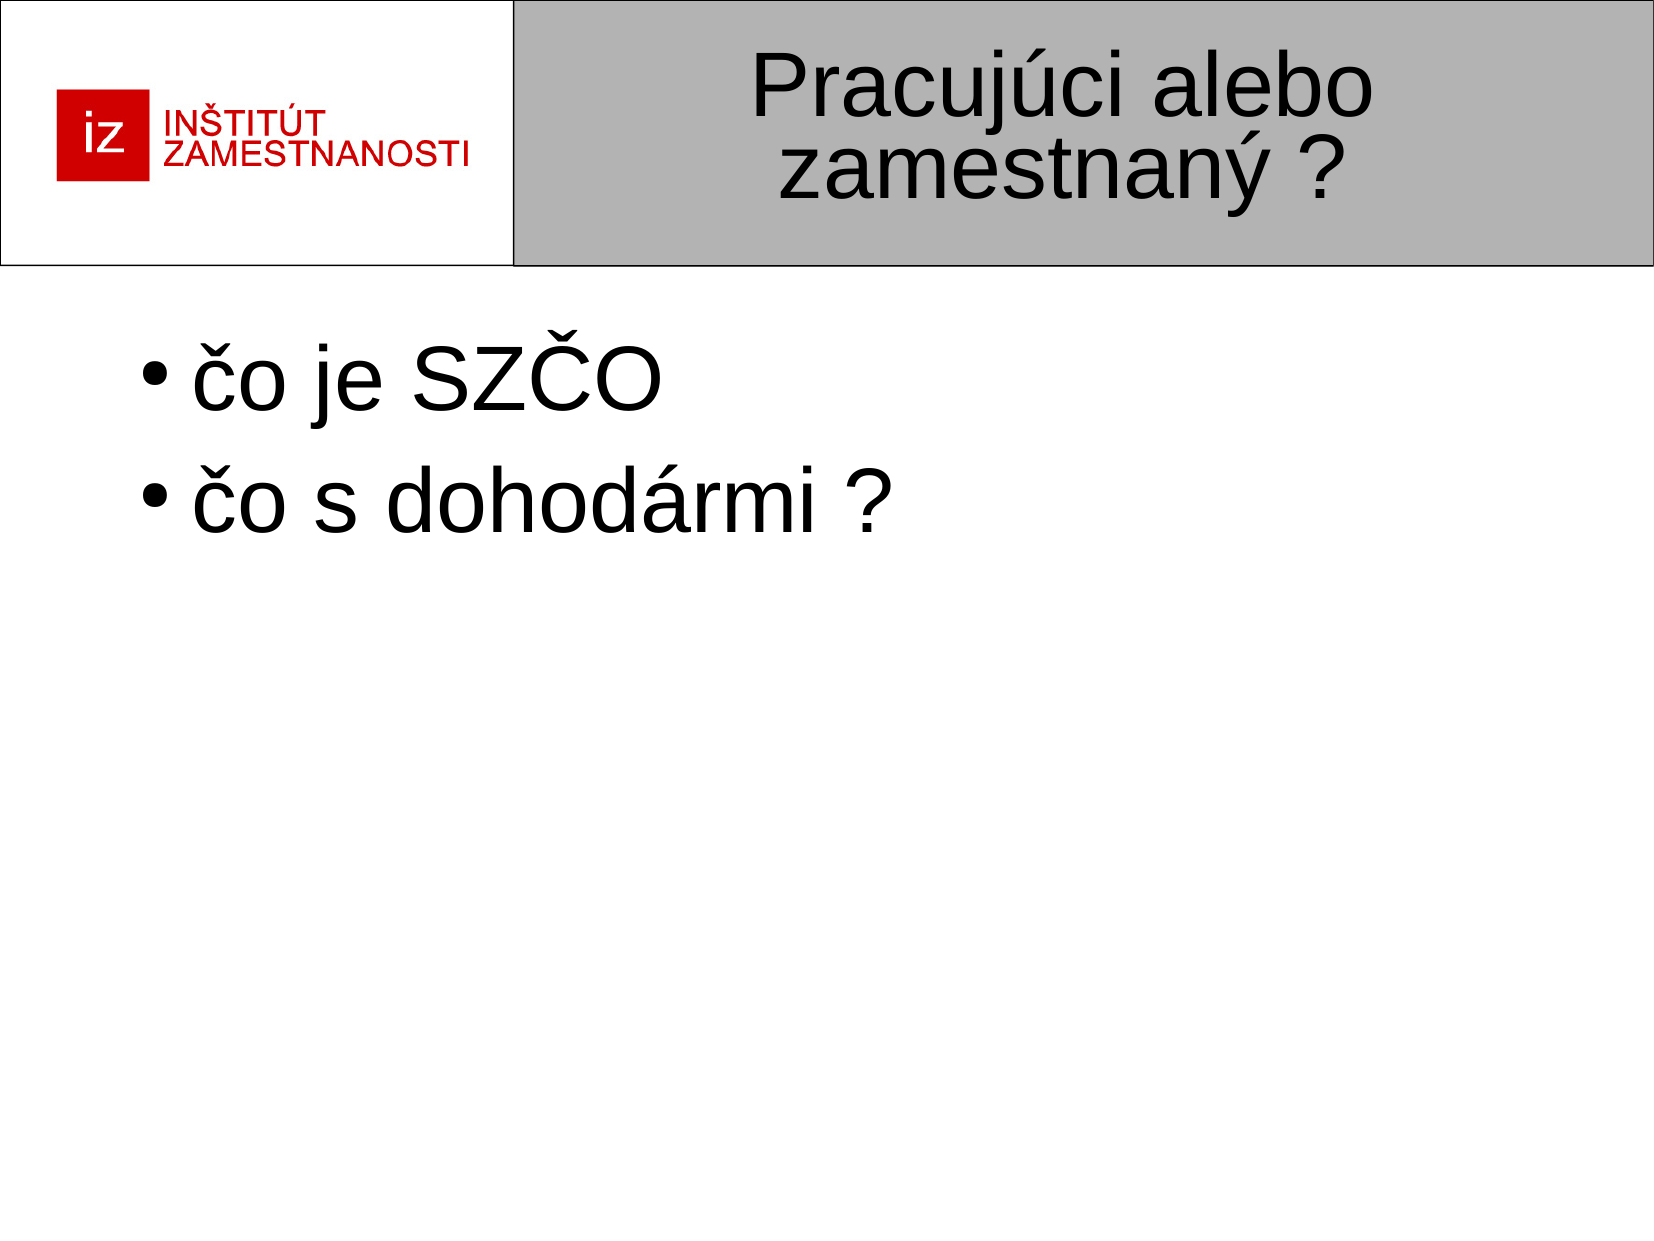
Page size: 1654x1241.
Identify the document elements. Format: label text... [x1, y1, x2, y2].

picture [5, 8, 512, 257]
title Pracujúci alebo zamestnaný ? [561, 37, 1565, 229]
list čo je SZČO čo s dohodármi ? [121, 344, 1533, 1112]
